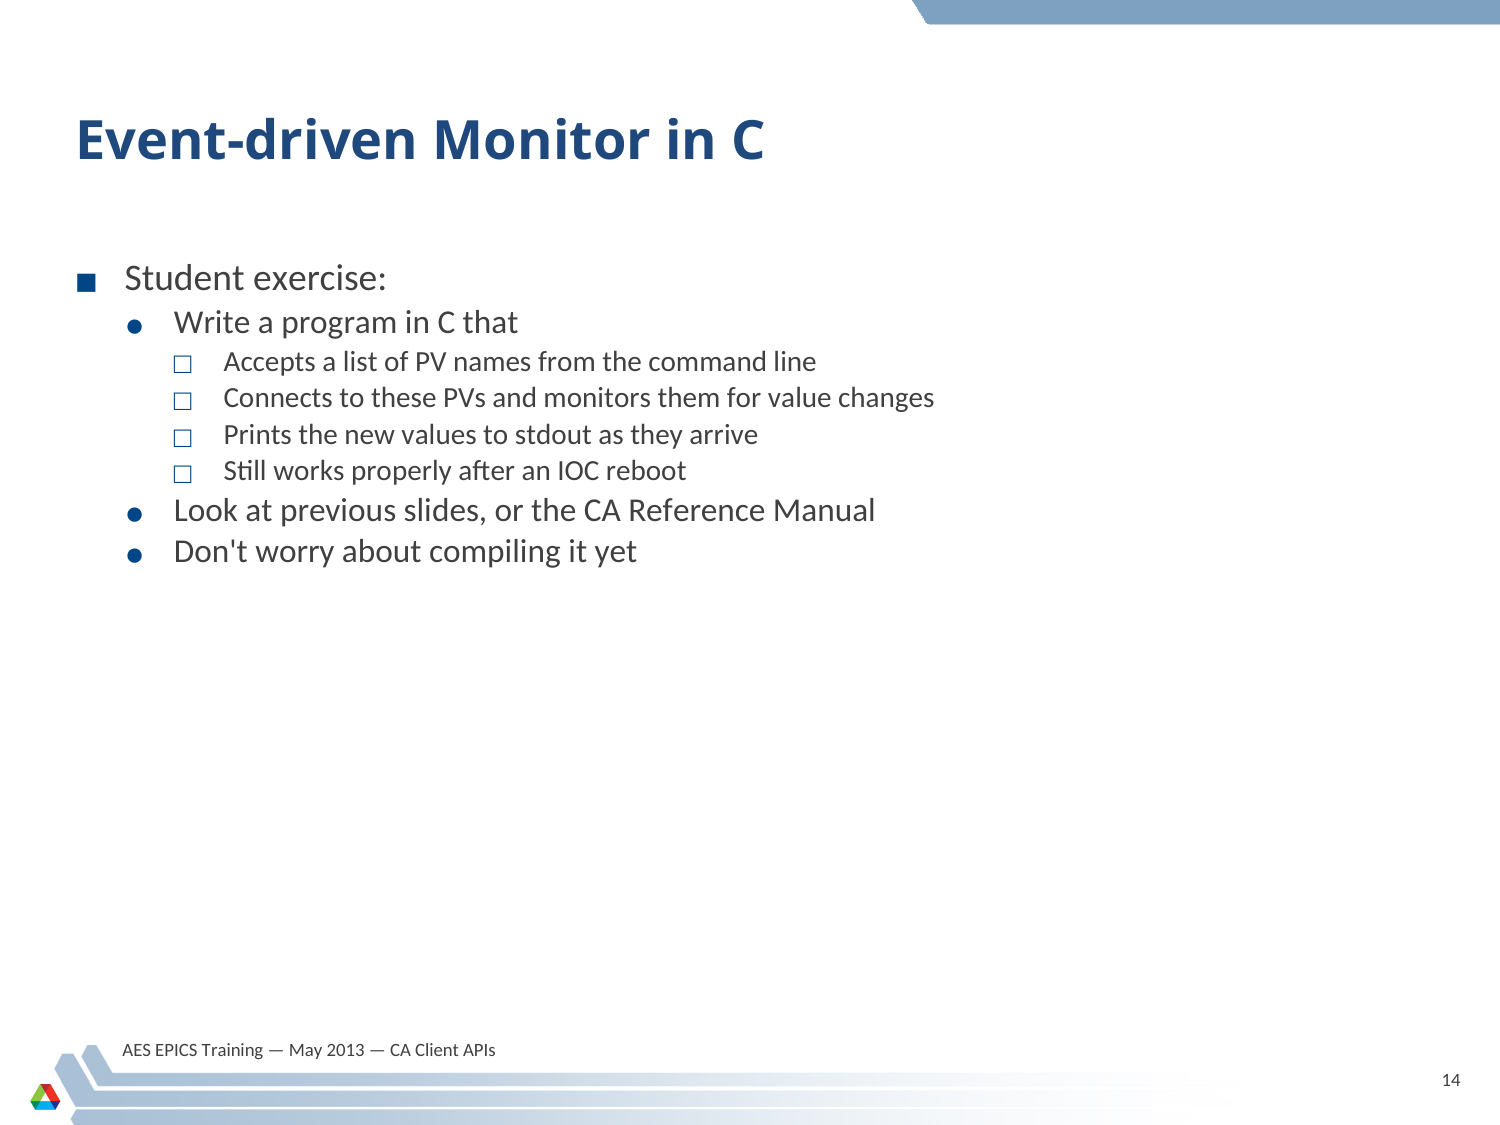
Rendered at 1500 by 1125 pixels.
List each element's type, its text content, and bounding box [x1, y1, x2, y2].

title Event-driven Monitor in C [75, 45, 1426, 233]
picture [0, 1037, 1500, 1125]
picture [0, 0, 1500, 26]
list Student exercise: Write a program in C that Accepts a list of PV names from the command line Connects to these PVs and monitors them for value changes Prints the new values to stdout as they arrive Still works properly after an IOC reboot Look at previous slides, or the CA Reference Manual Don't worry about compiling it yet [75, 262, 1426, 1006]
